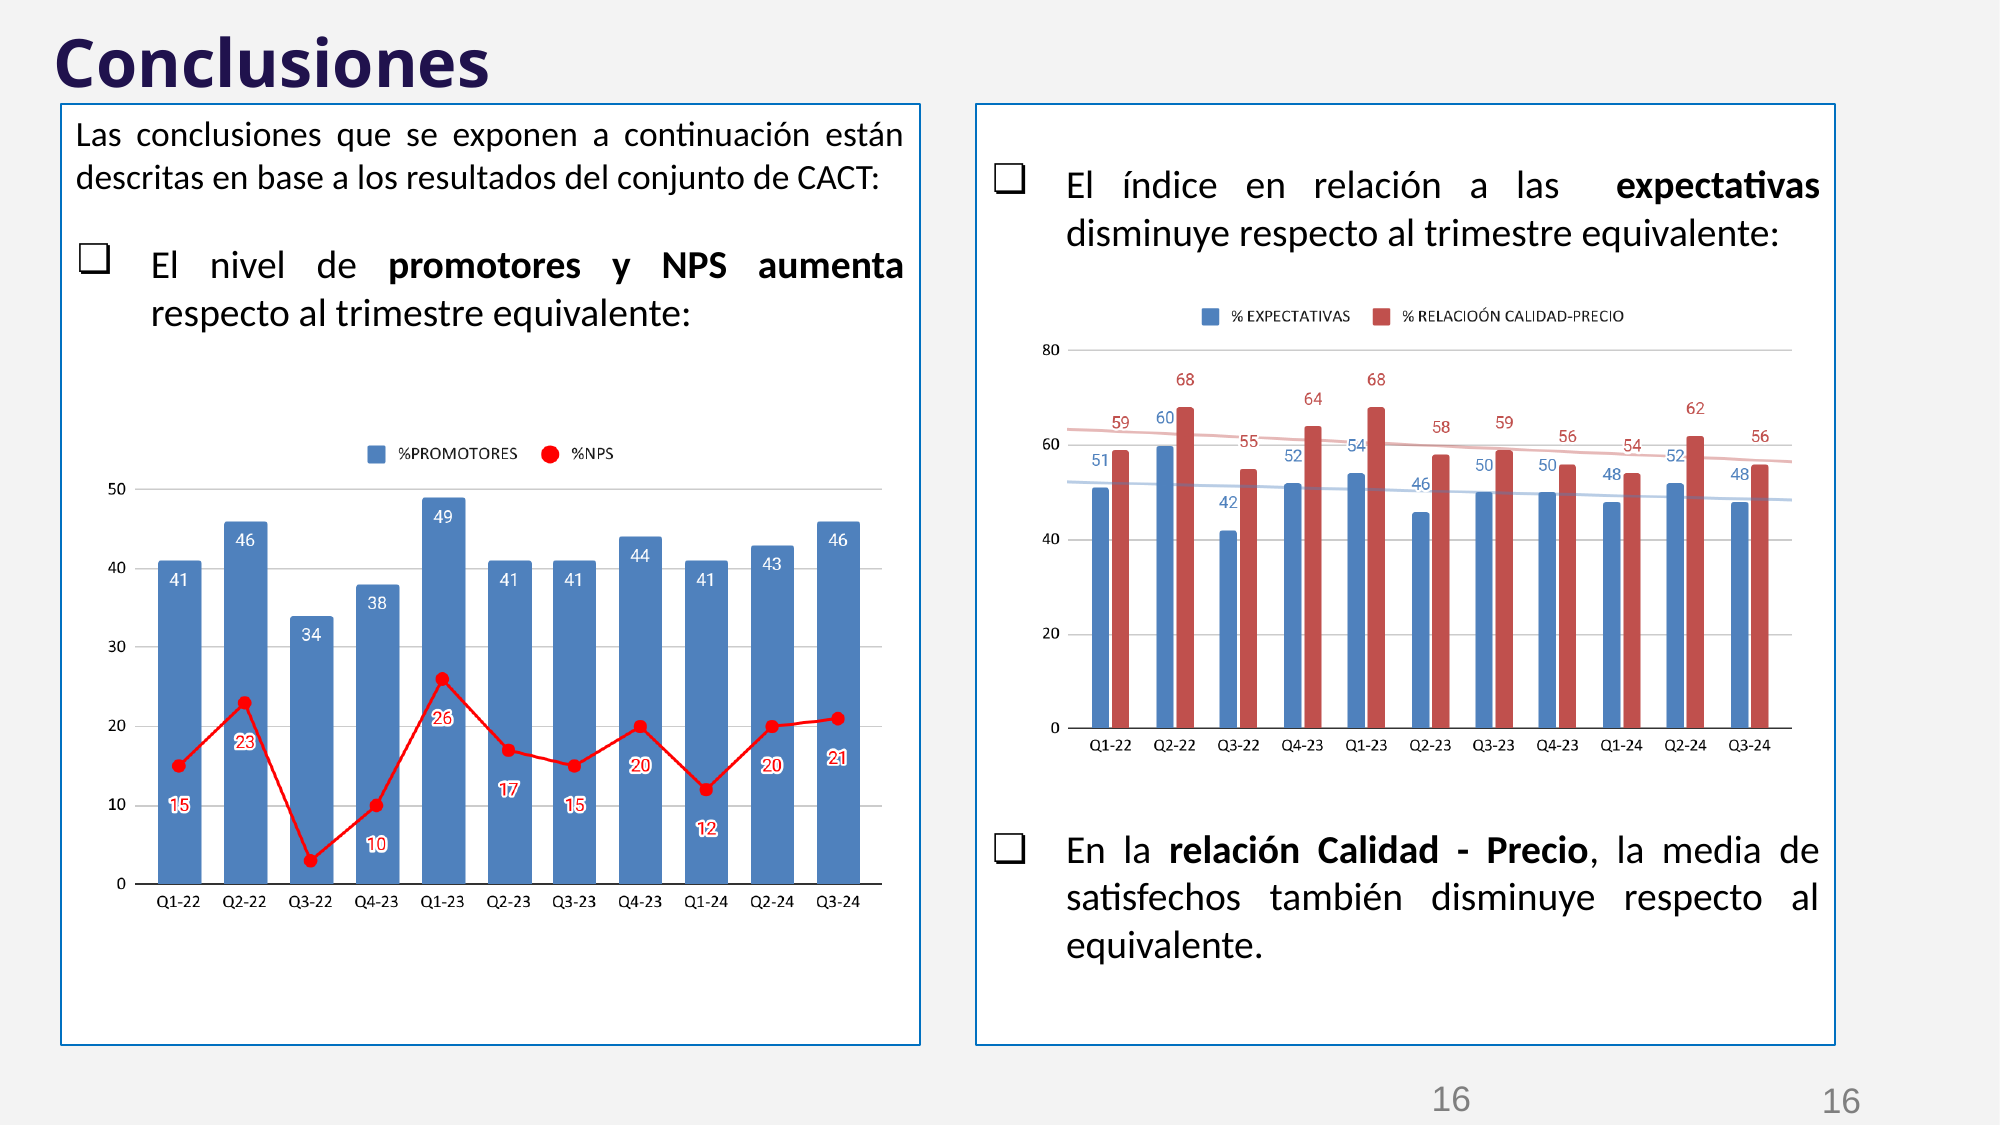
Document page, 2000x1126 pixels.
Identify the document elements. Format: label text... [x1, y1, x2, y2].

text_box El índice en relación a las expectativas disminuye respecto al trimestre equivalente: En la relación Calidad - Precio, la media de satisfechos también disminuye respecto al equivalente. [976, 103, 1836, 1046]
text_box <number> [1413, 1067, 1881, 1126]
picture [1008, 283, 1817, 779]
text_box Conclusiones [53, 0, 1946, 124]
text_box Las conclusiones que se exponen a continuación están descritas en base a los resultados del conjunto de CACT: El nivel de promotores y NPS aumenta respecto al trimestre equivalente: [60, 103, 920, 1046]
picture [72, 419, 908, 937]
